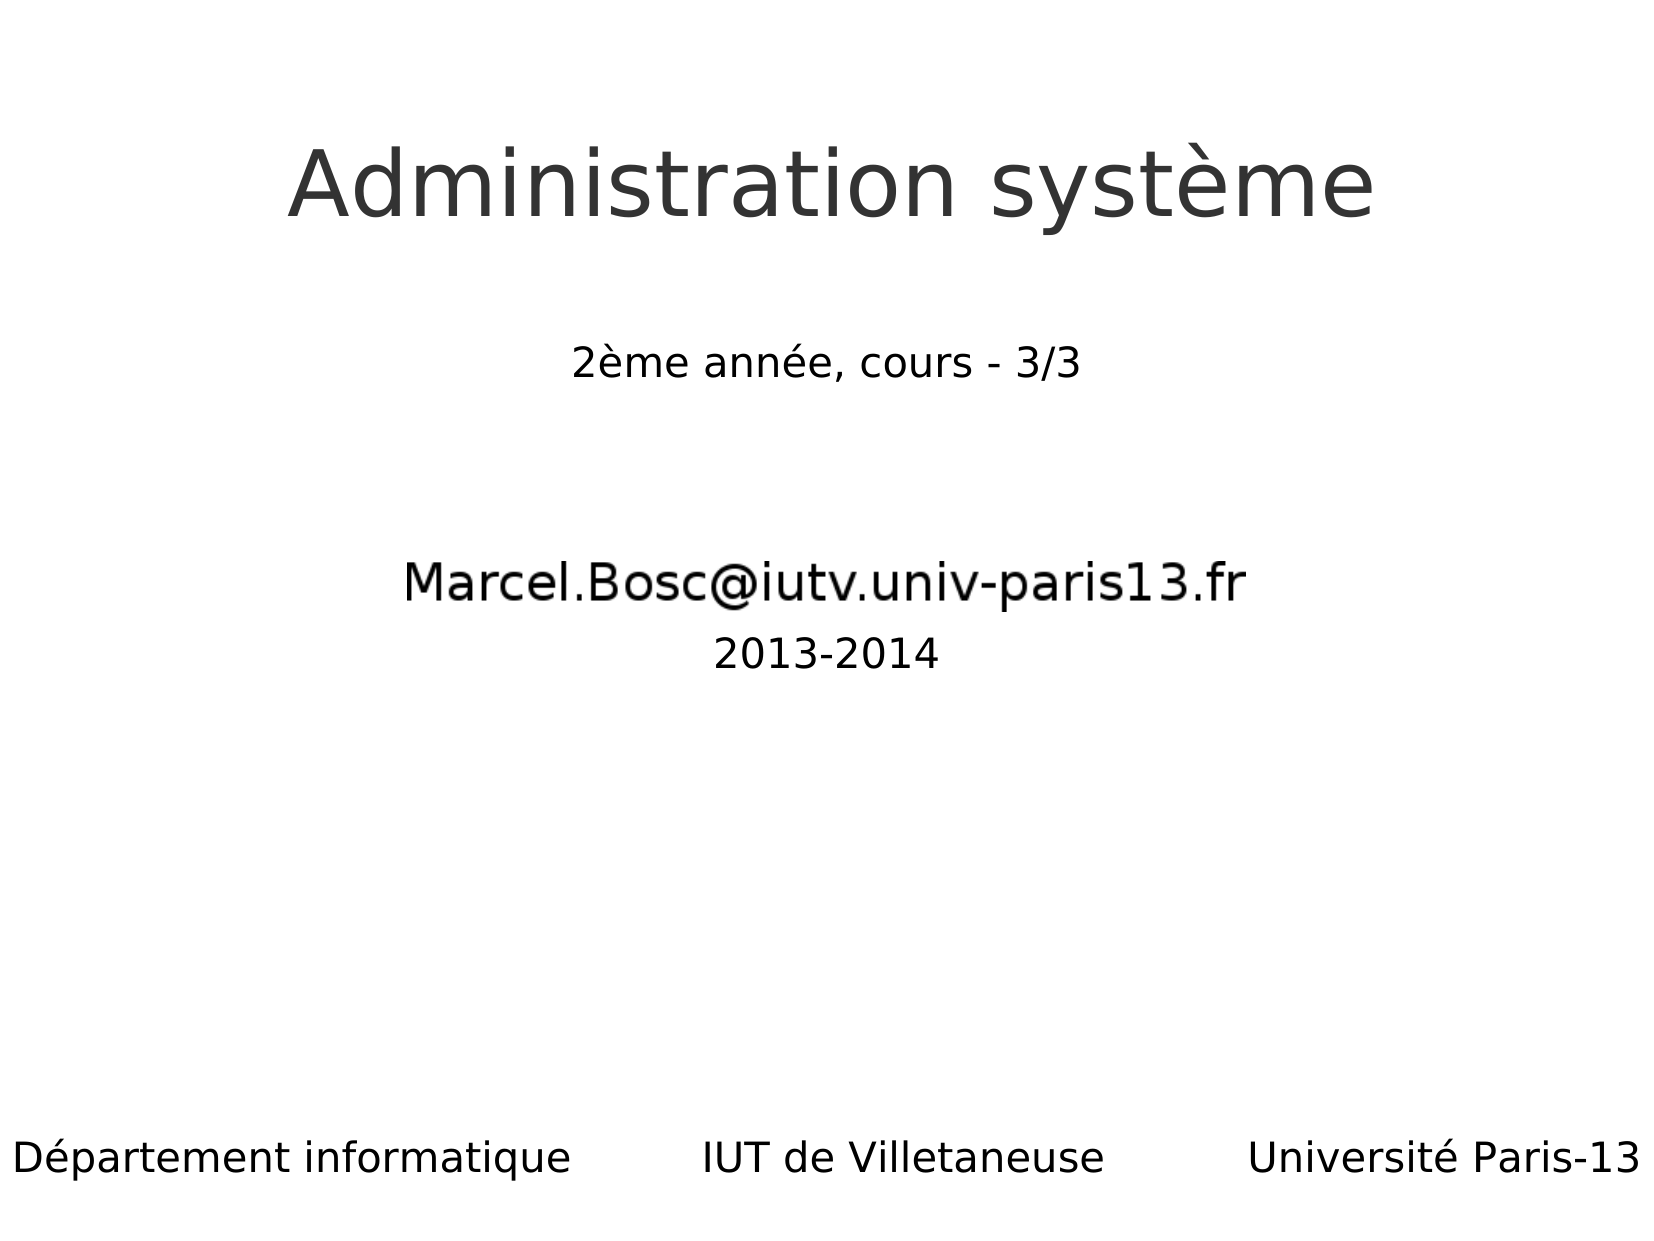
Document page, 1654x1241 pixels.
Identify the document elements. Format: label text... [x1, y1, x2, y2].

text_box IUT de Villetaneuse [701, 1133, 1106, 1241]
text_box Département informatique [11, 1133, 572, 1241]
text_box 2ème année, cours - 3/3 [571, 338, 1083, 388]
title Administration système [142, 17, 1524, 245]
text_box 2013-2014 [713, 630, 941, 679]
text_box Université Paris-13 [1247, 1133, 1642, 1241]
picture [407, 561, 1246, 612]
